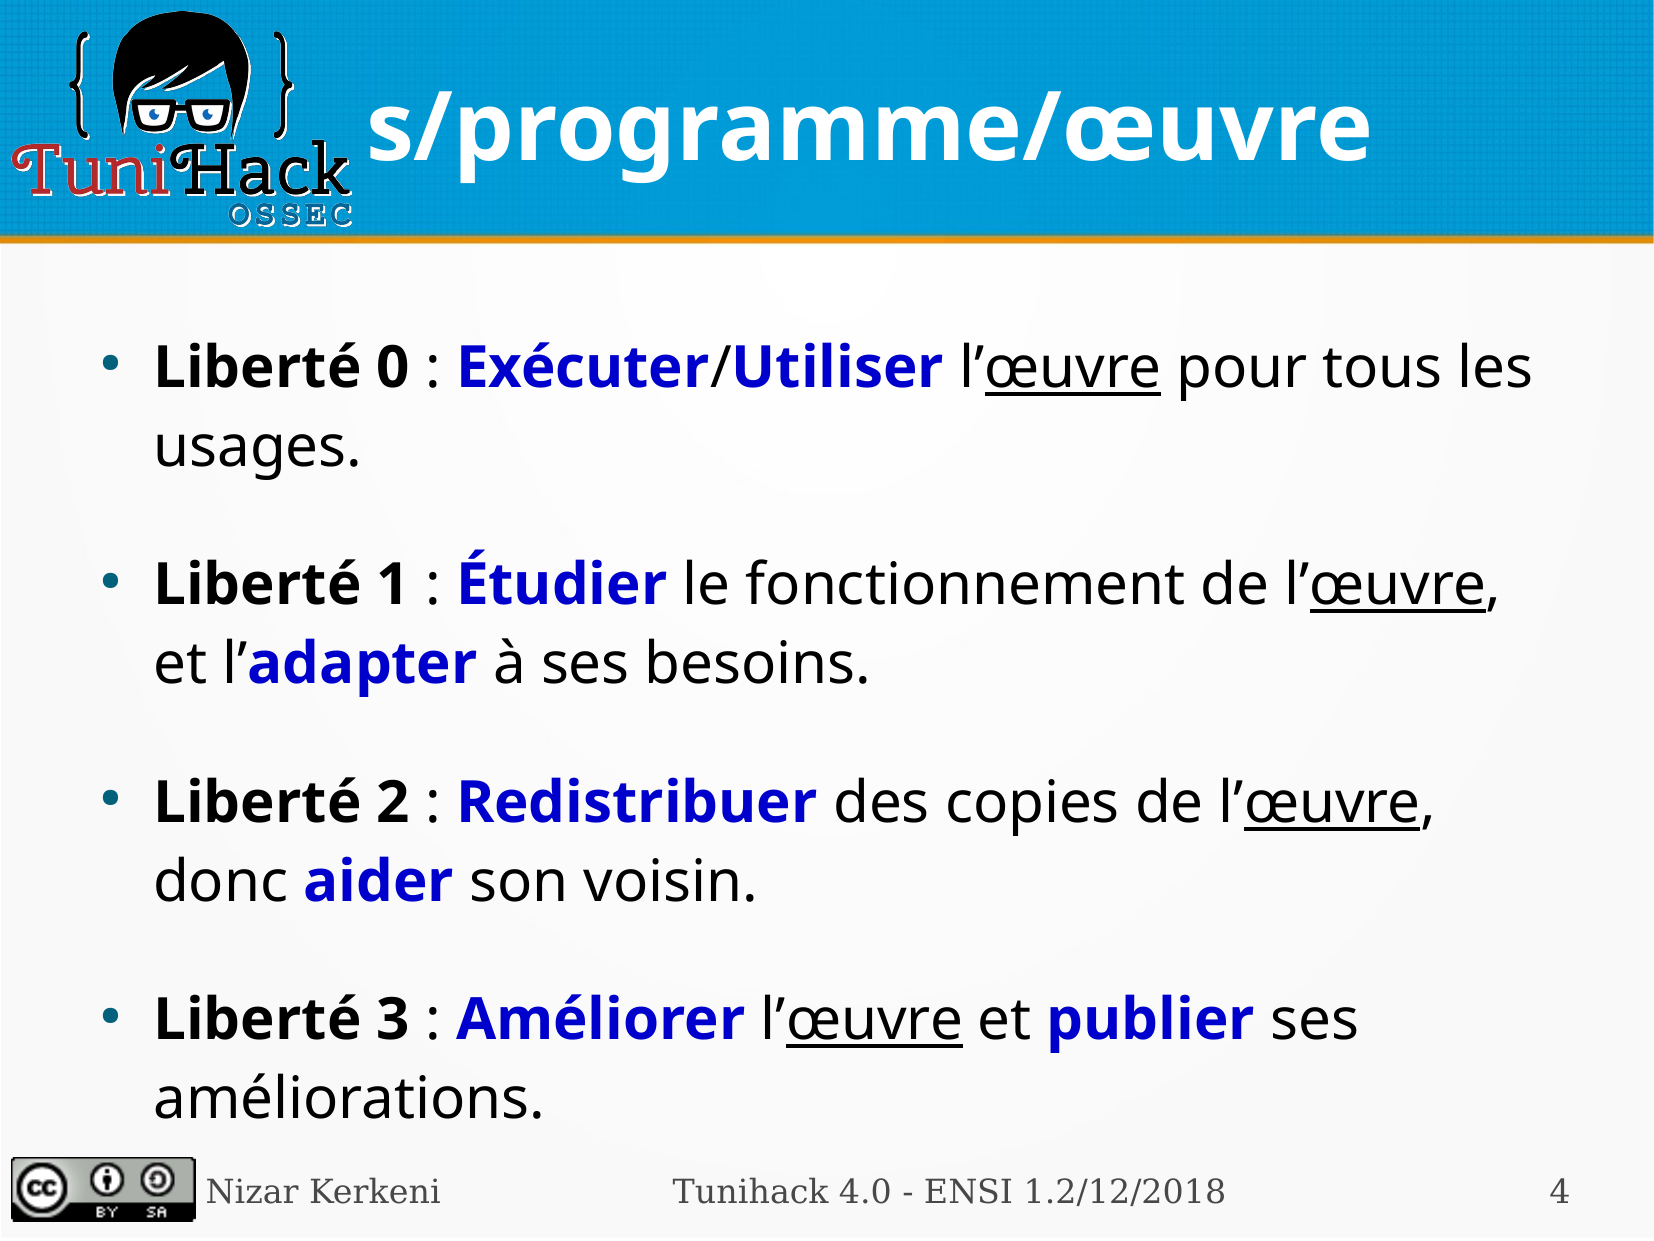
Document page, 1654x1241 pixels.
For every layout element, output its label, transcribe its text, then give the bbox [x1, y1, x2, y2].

picture [335, 207, 342, 216]
title s/programme/œuvre [366, 19, 1619, 227]
picture [240, 157, 276, 196]
picture [279, 157, 310, 196]
picture [70, 32, 89, 139]
picture [266, 219, 274, 225]
picture [274, 32, 294, 139]
picture [12, 144, 61, 195]
picture [233, 207, 243, 216]
picture [171, 144, 236, 195]
picture [113, 12, 250, 135]
picture [312, 206, 319, 212]
picture [63, 158, 170, 196]
picture [313, 140, 350, 196]
picture [156, 144, 164, 153]
picture [0, 233, 1654, 1241]
list Liberté 0 : Exécuter/Utiliser l’œuvre pour tous les usages. Liberté 1 : Étudier le fonctionnement de l’œuvre, et l’adapter à ses besoins. Liberté 2 : Redistribuer des copies de l’œuvre, donc aider son voisin. Liberté 3 : Améliorer l’œuvre et publier ses améliorations. [82, 315, 1563, 1146]
picture [243, 212, 250, 225]
